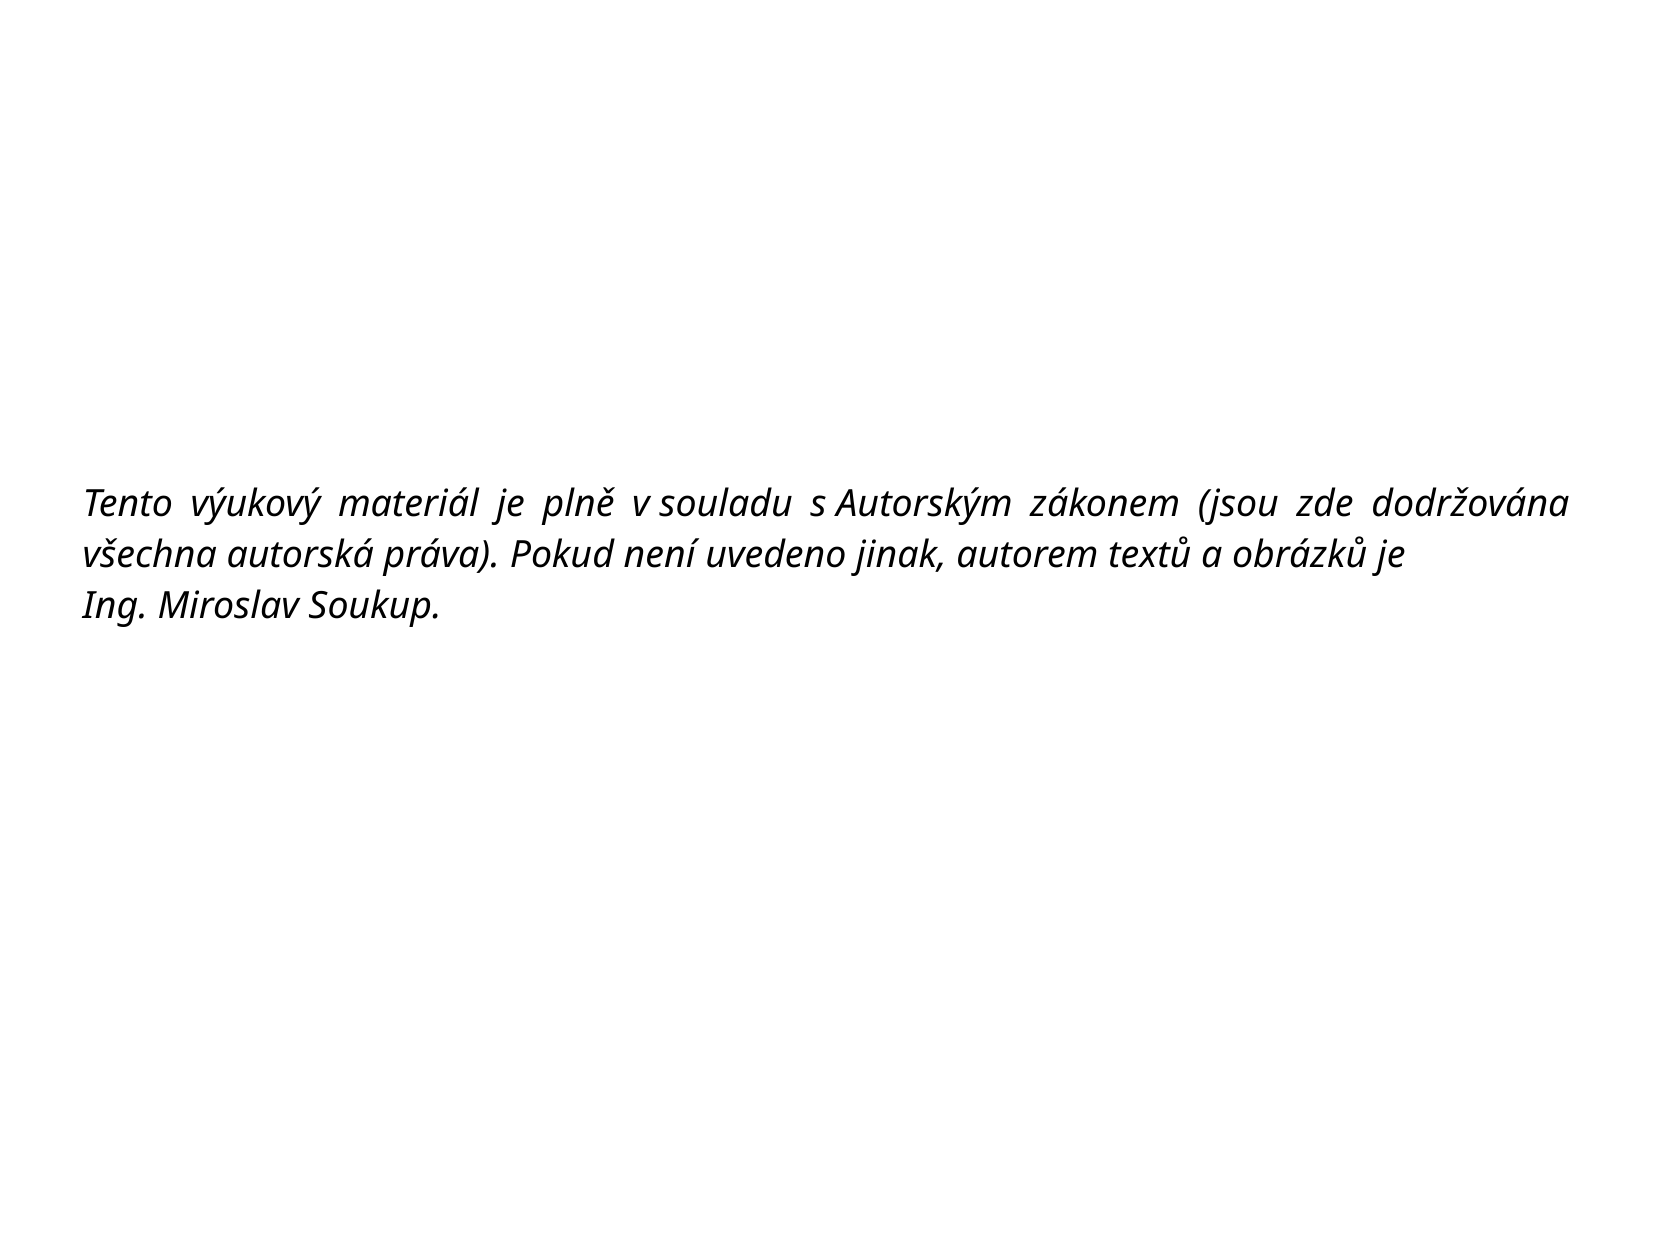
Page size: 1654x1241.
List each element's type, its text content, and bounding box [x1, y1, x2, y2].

subtitle Tento výukový materiál je plně v souladu s Autorským zákonem (jsou zde dodržována všechna autorská práva). Pokud není uvedeno jinak, autorem textů a obrázků je Ing. Miroslav Soukup. [82, 49, 1571, 1109]
